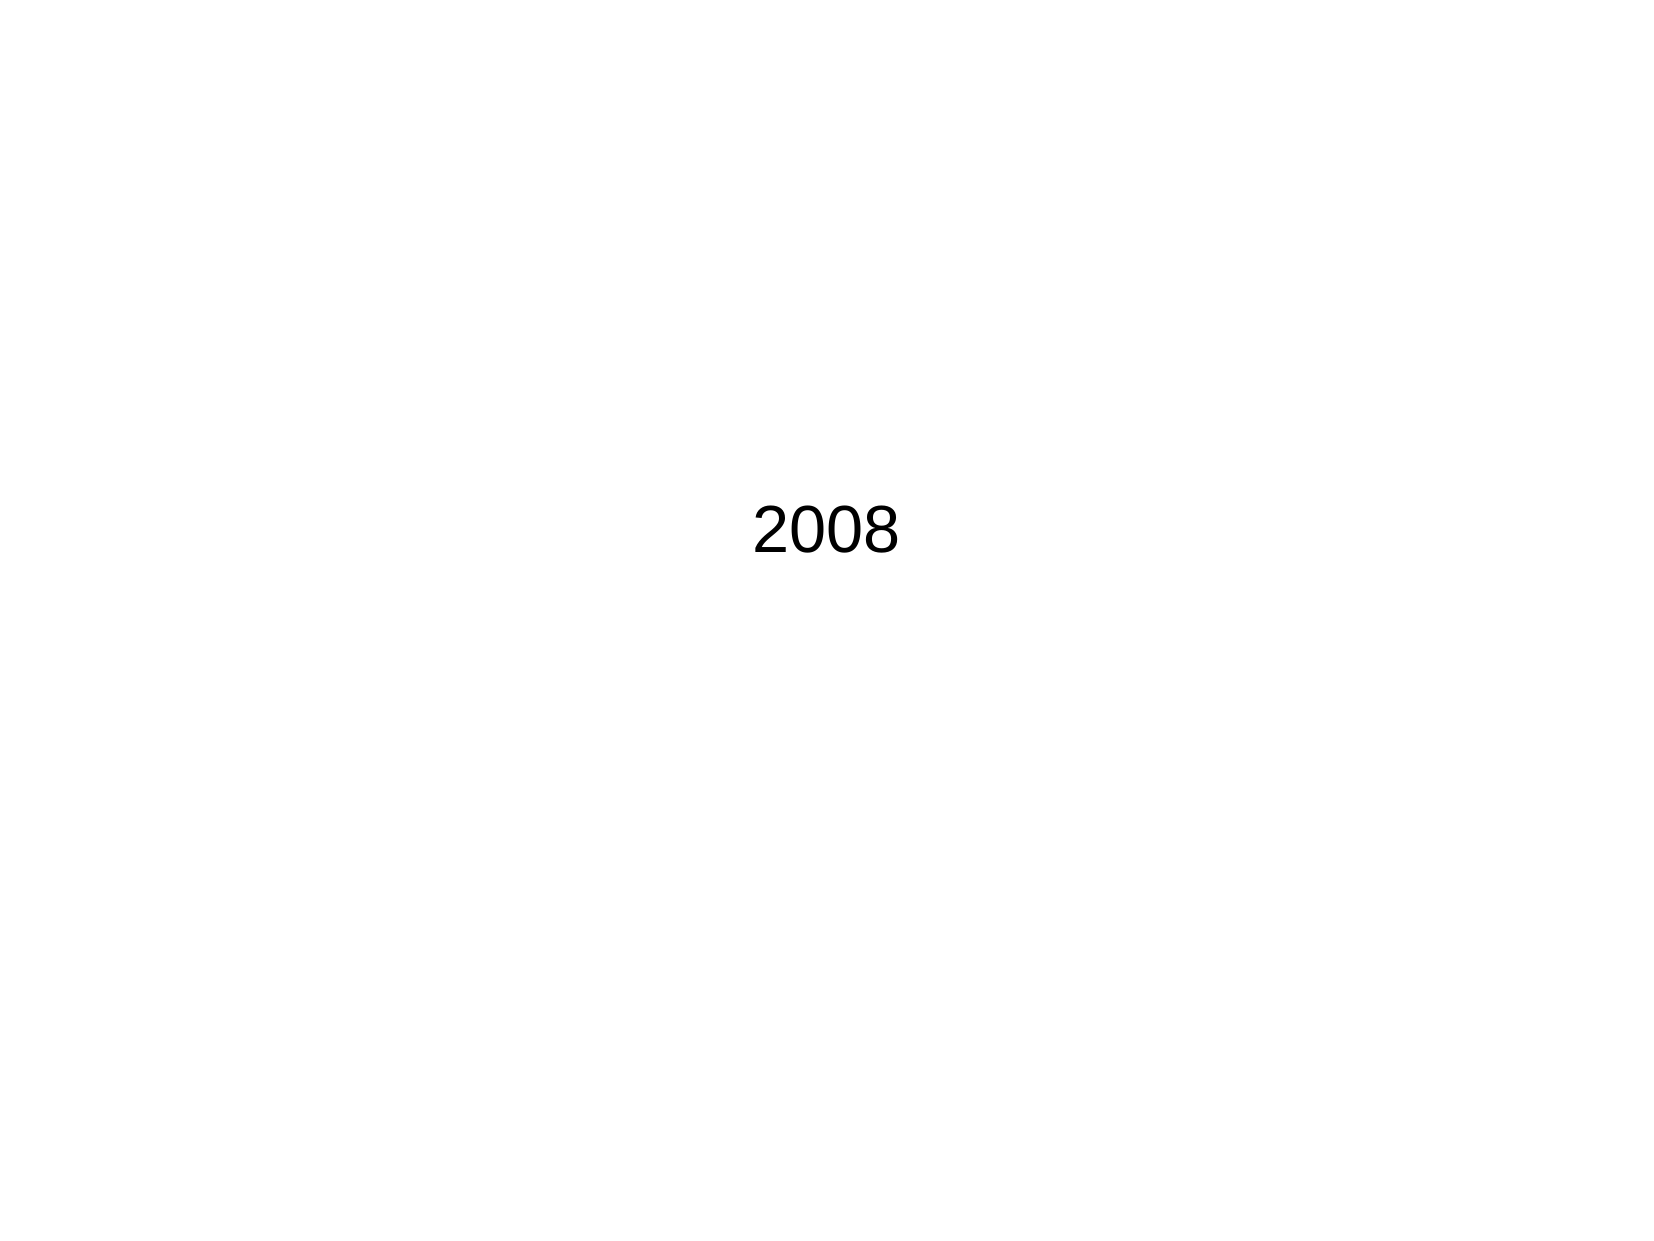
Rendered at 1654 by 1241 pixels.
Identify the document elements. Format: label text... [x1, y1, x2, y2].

subtitle 2008 [82, 49, 1571, 1010]
